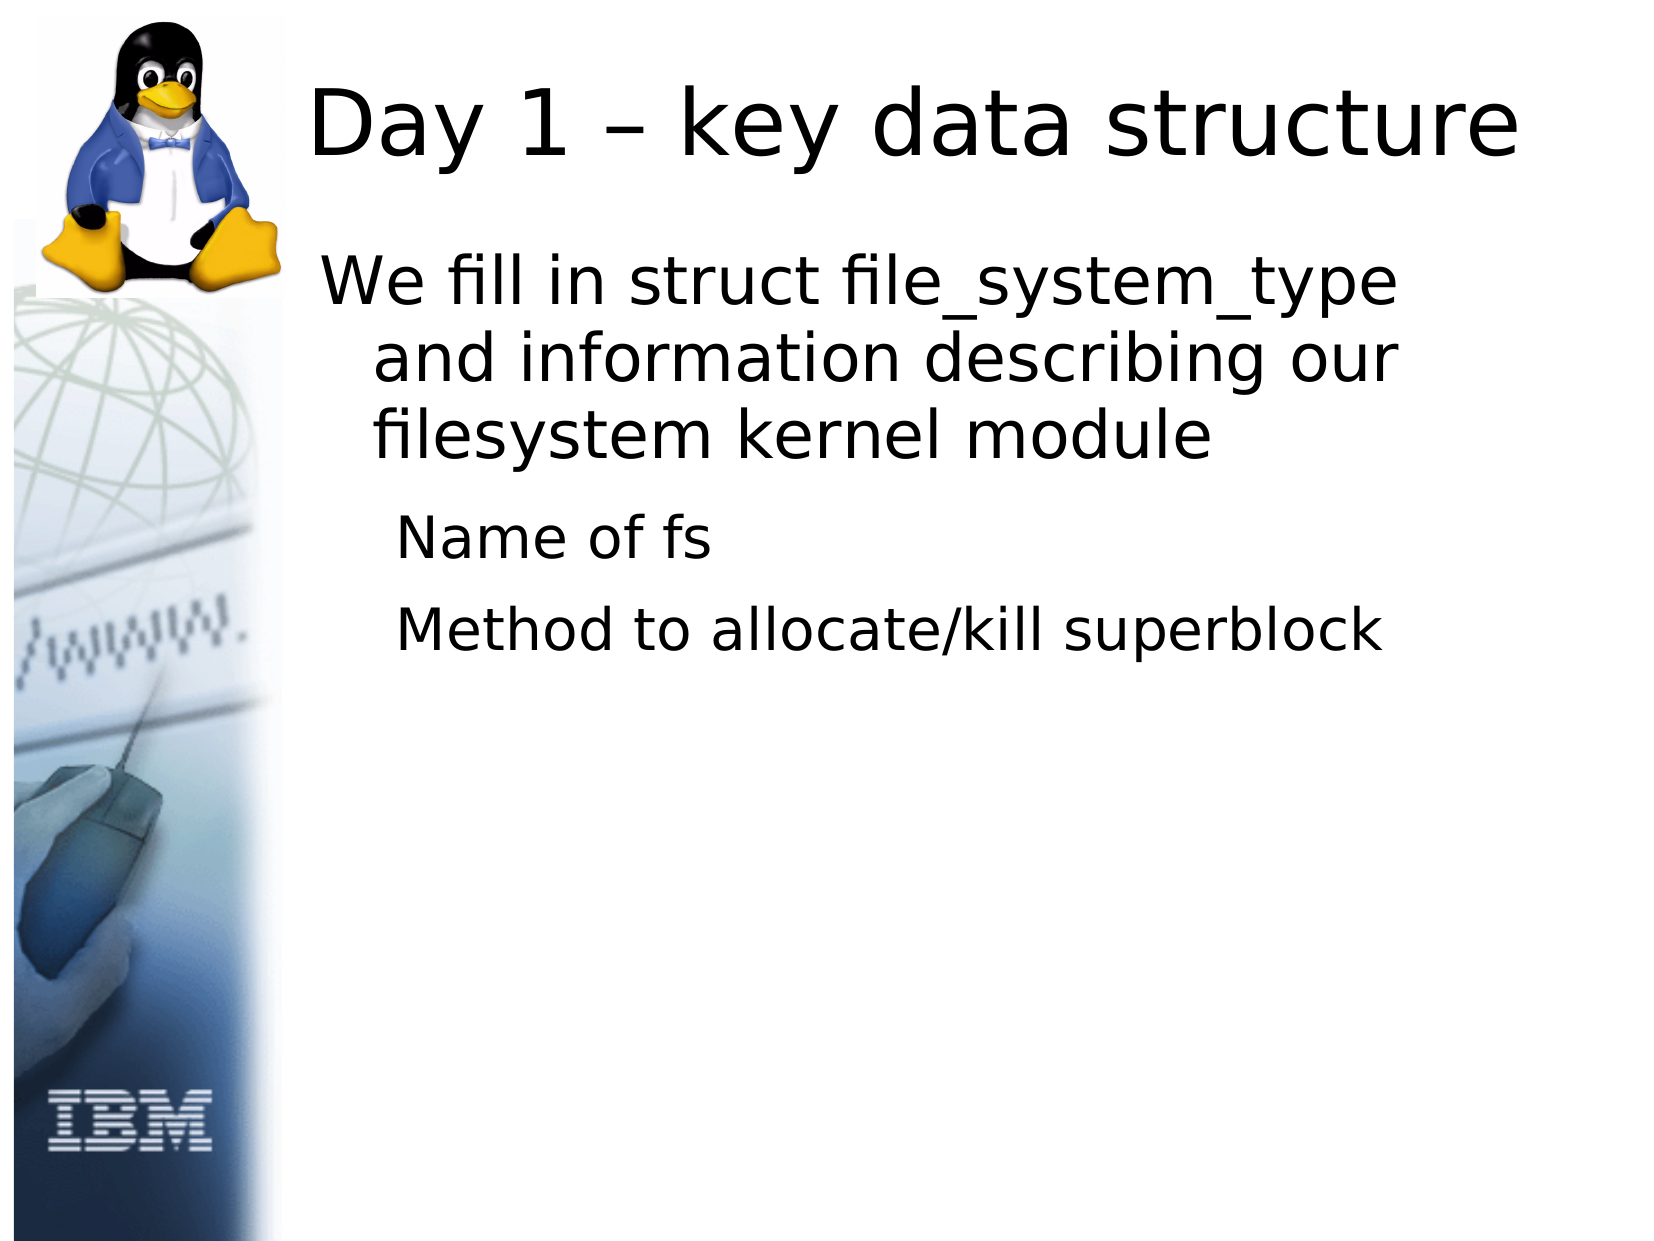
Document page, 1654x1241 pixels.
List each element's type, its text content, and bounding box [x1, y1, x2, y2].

list We fill in struct file_system_type and information describing our filesystem kernel module Name of fs Method to allocate/kill superblock [301, 243, 1520, 1182]
title Day 1 – key data structure [301, 39, 1528, 209]
